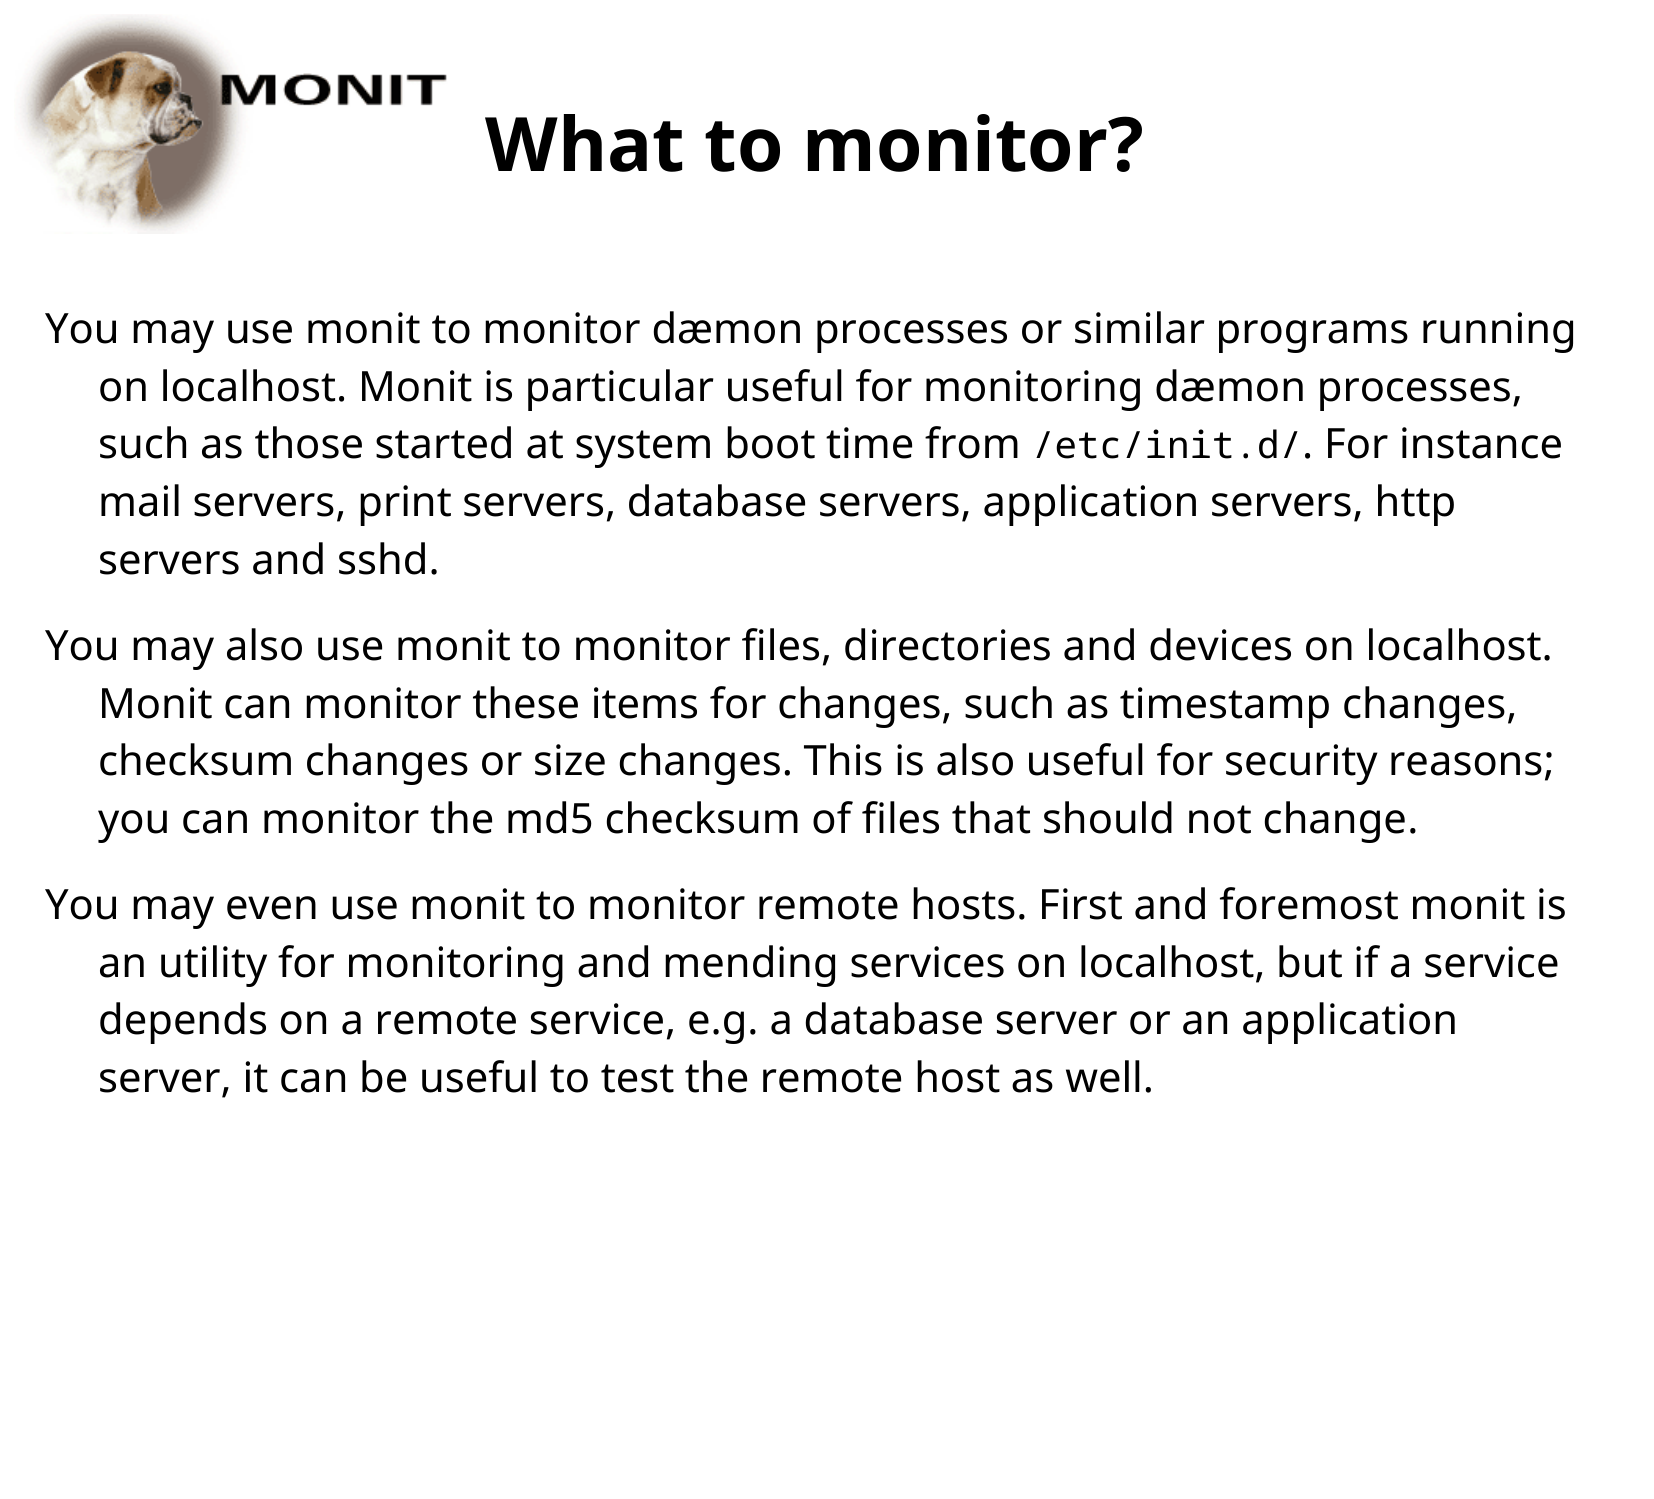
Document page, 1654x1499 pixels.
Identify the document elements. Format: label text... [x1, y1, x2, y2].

list You may use monit to monitor dæmon processes or similar programs running on localhost. Monit is particular useful for monitoring dæmon processes, such as those started at system boot time from /etc/init.d/. For instance mail servers, print servers, database servers, application servers, http servers and sshd. You may also use monit to monitor files, directories and devices on localhost. Monit can monitor these items for changes, such as timestamp changes, checksum changes or size changes. This is also useful for security reasons; you can monitor the md5 checksum of files that should not change. You may even use monit to monitor remote hosts. First and foremost monit is an utility for monitoring and mending services on localhost, but if a service depends on a remote service, e.g. a database server or an application server, it can be useful to test the remote host as well. [27, 298, 1595, 1379]
title What to monitor? [502, 73, 1128, 211]
picture [14, 14, 448, 234]
